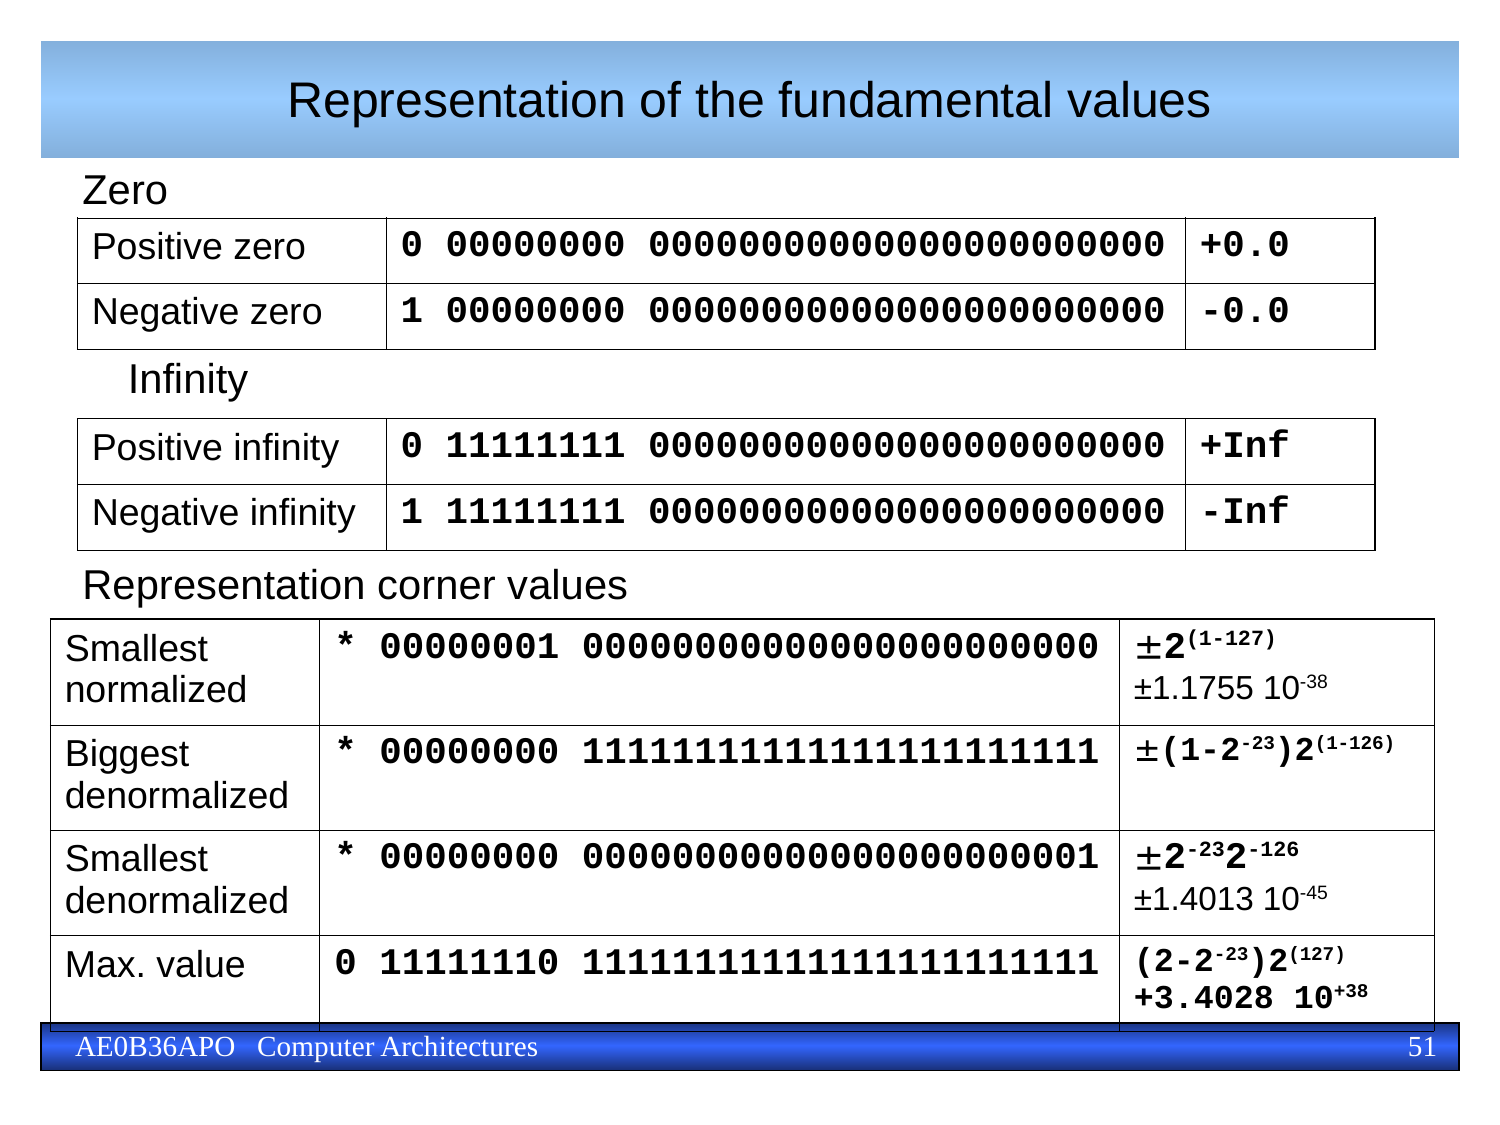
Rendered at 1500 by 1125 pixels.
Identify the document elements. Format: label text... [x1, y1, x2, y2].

table_header 0 11111111 00000000000000000000000 [387, 419, 1185, 484]
table_cell (2-2-23)2(127) +3.4028 10+38 [1120, 936, 1434, 1031]
title Representation of the fundamental values [41, 41, 1459, 158]
table_cell ±(1-2-23)2(1-126) [1120, 726, 1434, 830]
table_cell Smallest denormalized [51, 831, 319, 935]
table_cell 1 00000000 00000000000000000000000 [387, 284, 1185, 349]
text_box Representation corner values [52, 550, 784, 616]
table_header Positive infinity [78, 419, 386, 484]
table_cell * 00000000 11111111111111111111111 [320, 726, 1119, 830]
table_cell Negative zero [78, 284, 386, 349]
table_cell ±2-232-126 ±1.4013 10-45 [1120, 831, 1434, 935]
table_header * 00000001 00000000000000000000000 [320, 620, 1119, 725]
text_box Infinity [98, 350, 264, 410]
table_cell Max. value [51, 936, 319, 1031]
table_header Smallest normalized [51, 620, 319, 725]
table_header ±2(1-127) ±1.1755 10-38 [1120, 620, 1434, 725]
table_cell Biggest denormalized [51, 726, 319, 830]
table_header +0.0 [1186, 219, 1374, 283]
text_box Zero [52, 155, 313, 221]
table_cell 1 11111111 00000000000000000000000 [387, 485, 1185, 550]
table_cell 0 11111110 11111111111111111111111 [320, 936, 1119, 1031]
table_cell Negative infinity [78, 485, 386, 550]
table_header 0 00000000 00000000000000000000000 [387, 219, 1185, 283]
table_header Positive zero [78, 219, 386, 283]
table_cell -0.0 [1186, 284, 1374, 349]
table_cell * 00000000 00000000000000000000001 [320, 831, 1119, 935]
table_header +Inf [1186, 419, 1374, 484]
table_cell -Inf [1186, 485, 1374, 550]
